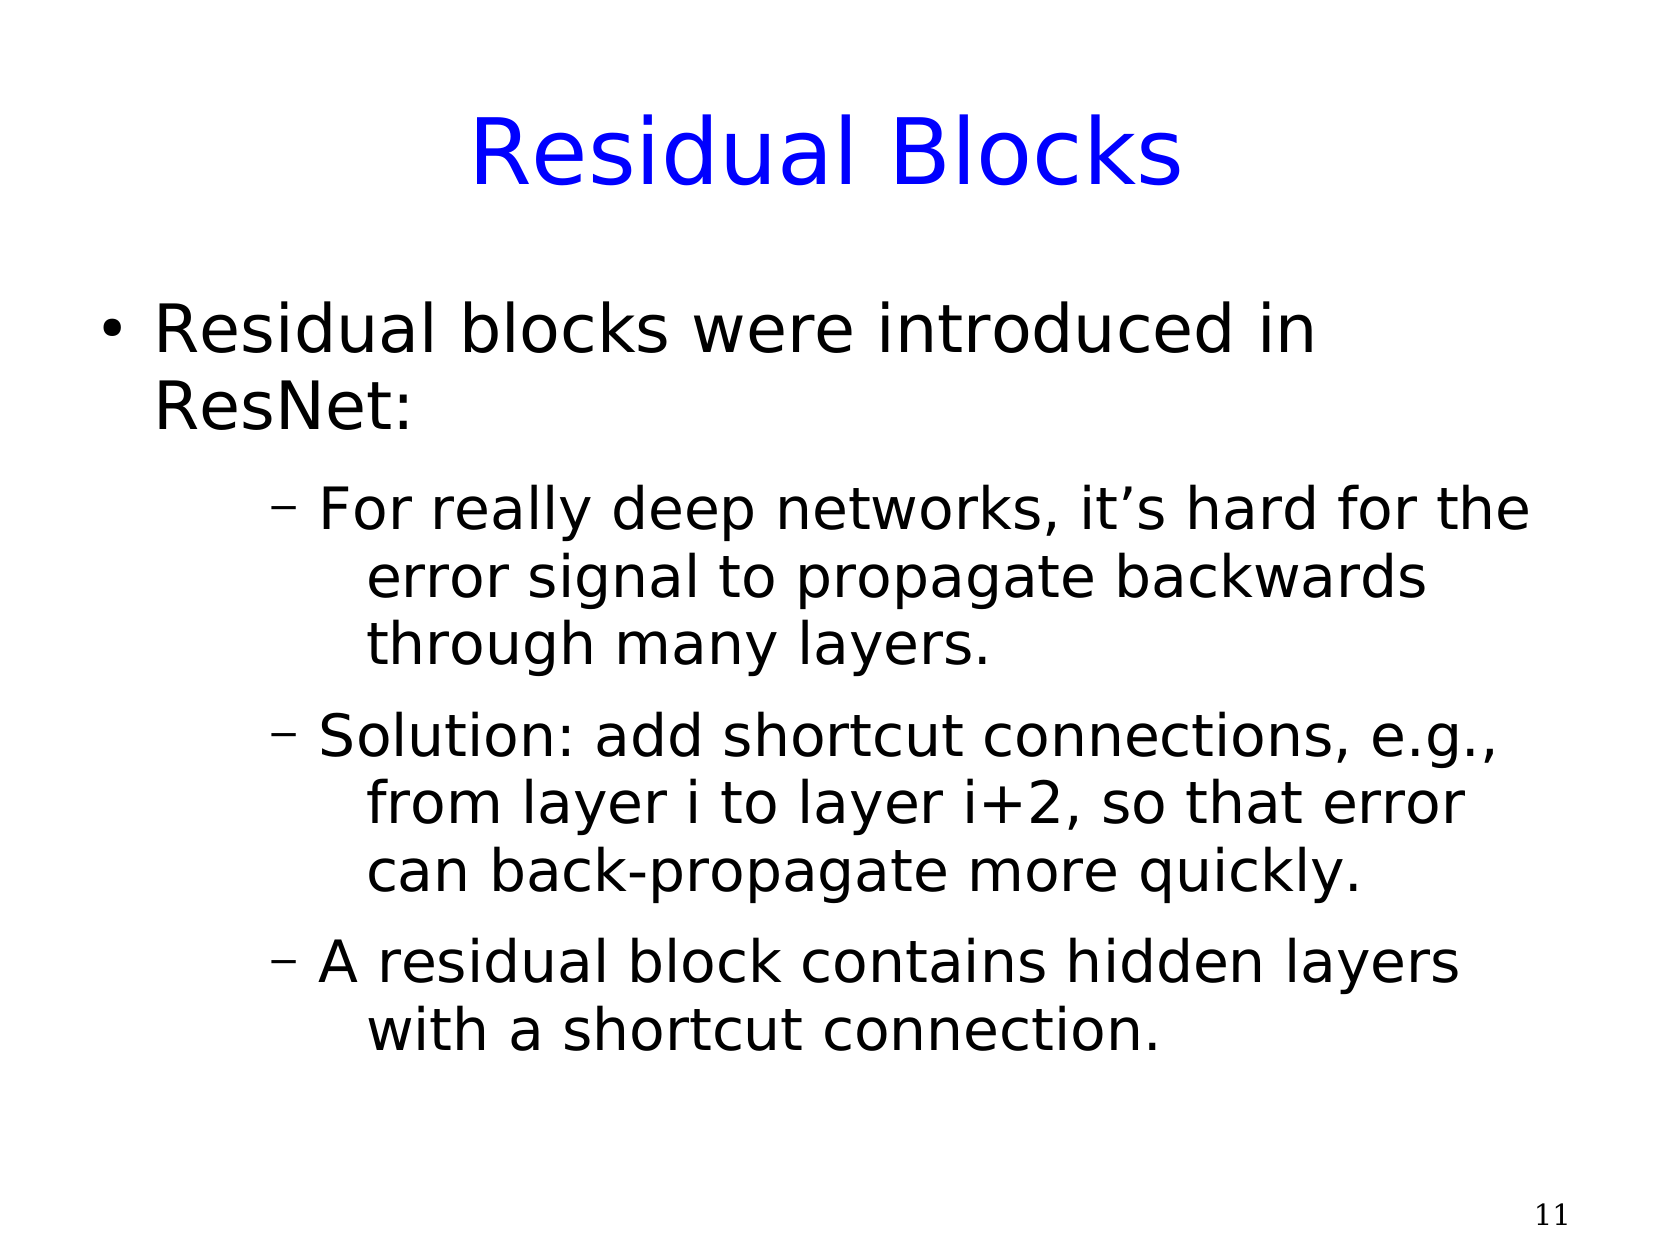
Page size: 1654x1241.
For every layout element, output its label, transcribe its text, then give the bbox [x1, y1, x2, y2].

title Residual Blocks [82, 49, 1571, 257]
list Residual blocks were introduced in ResNet: For really deep networks, it’s hard for the error signal to propagate backwards through many layers. Solution: add shortcut connections, e.g., from layer i to layer i+2, so that error can back-propagate more quickly. A residual block contains hidden layers with a shortcut connection. [82, 290, 1571, 1109]
